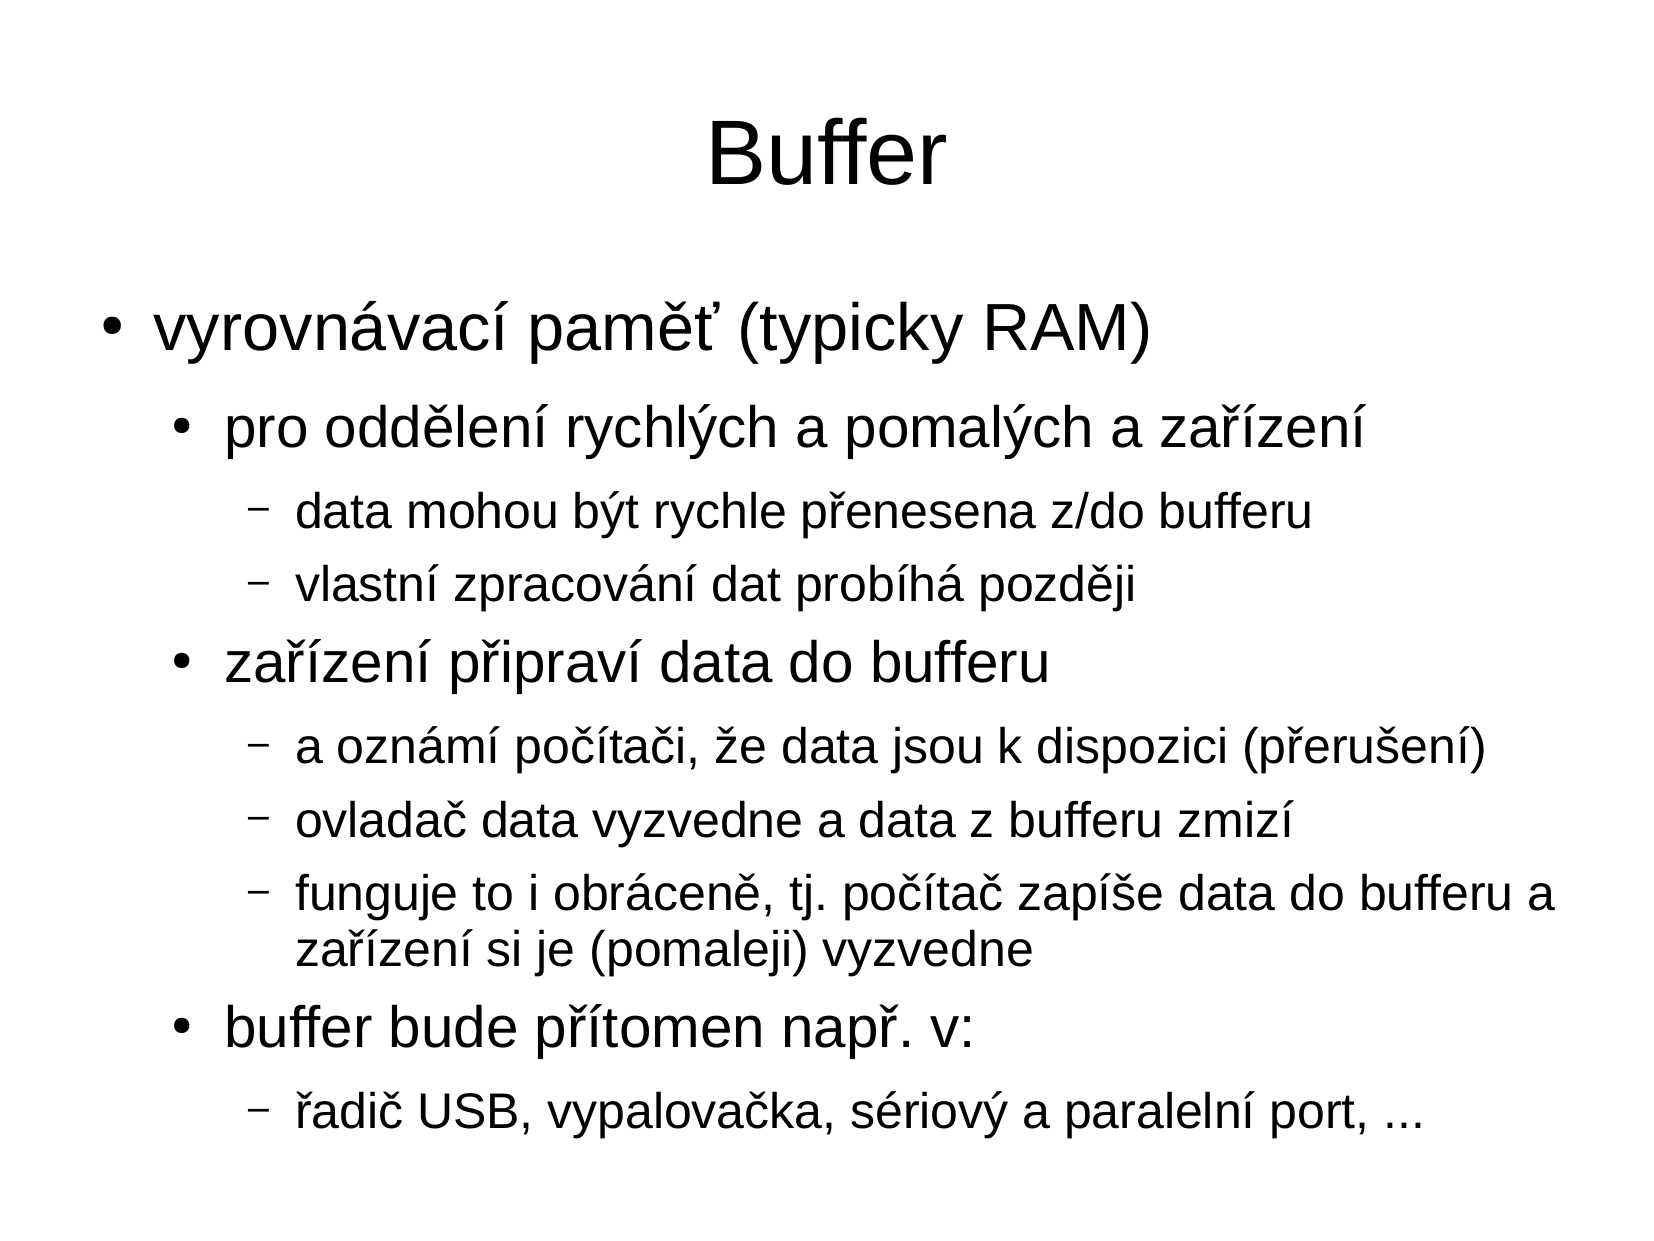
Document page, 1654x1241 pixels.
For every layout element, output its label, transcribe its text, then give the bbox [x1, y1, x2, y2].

list vyrovnávací paměť (typicky RAM) pro oddělení rychlých a pomalých a zařízení data mohou být rychle přenesena z/do bufferu vlastní zpracování dat probíhá později zařízení připraví data do bufferu a oznámí počítači, že data jsou k dispozici (přerušení) ovladač data vyzvedne a data z bufferu zmizí funguje to i obráceně, tj. počítač zapíše data do bufferu a zařízení si je (pomaleji) vyzvedne buffer bude přítomen např. v: řadič USB, vypalovačka, sériový a paralelní port, ... [82, 290, 1571, 1206]
title Buffer [82, 49, 1571, 257]
